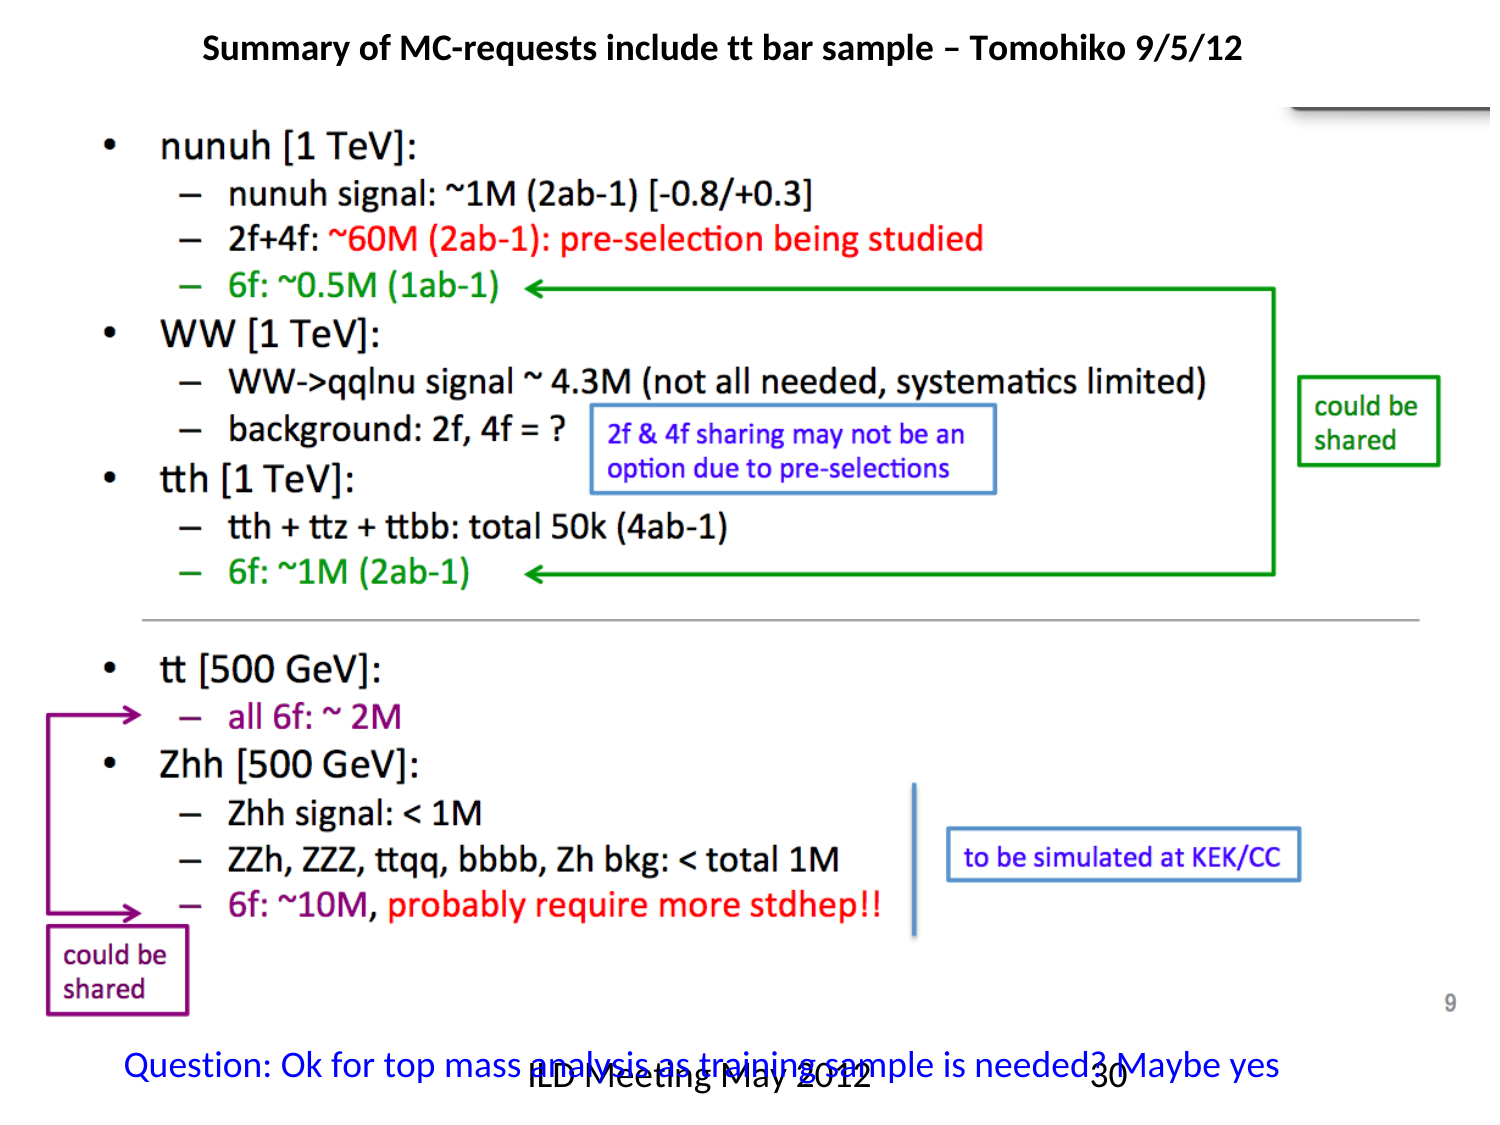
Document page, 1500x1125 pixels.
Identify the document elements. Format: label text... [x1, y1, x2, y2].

picture [23, 107, 1490, 1029]
text_box Summary of MC-requests include tt bar sample – Tomohiko 9/5/12 [187, 15, 1259, 76]
text_box Question: Ok for top mass analysis as training sample is needed? Maybe yes [108, 1032, 1295, 1093]
